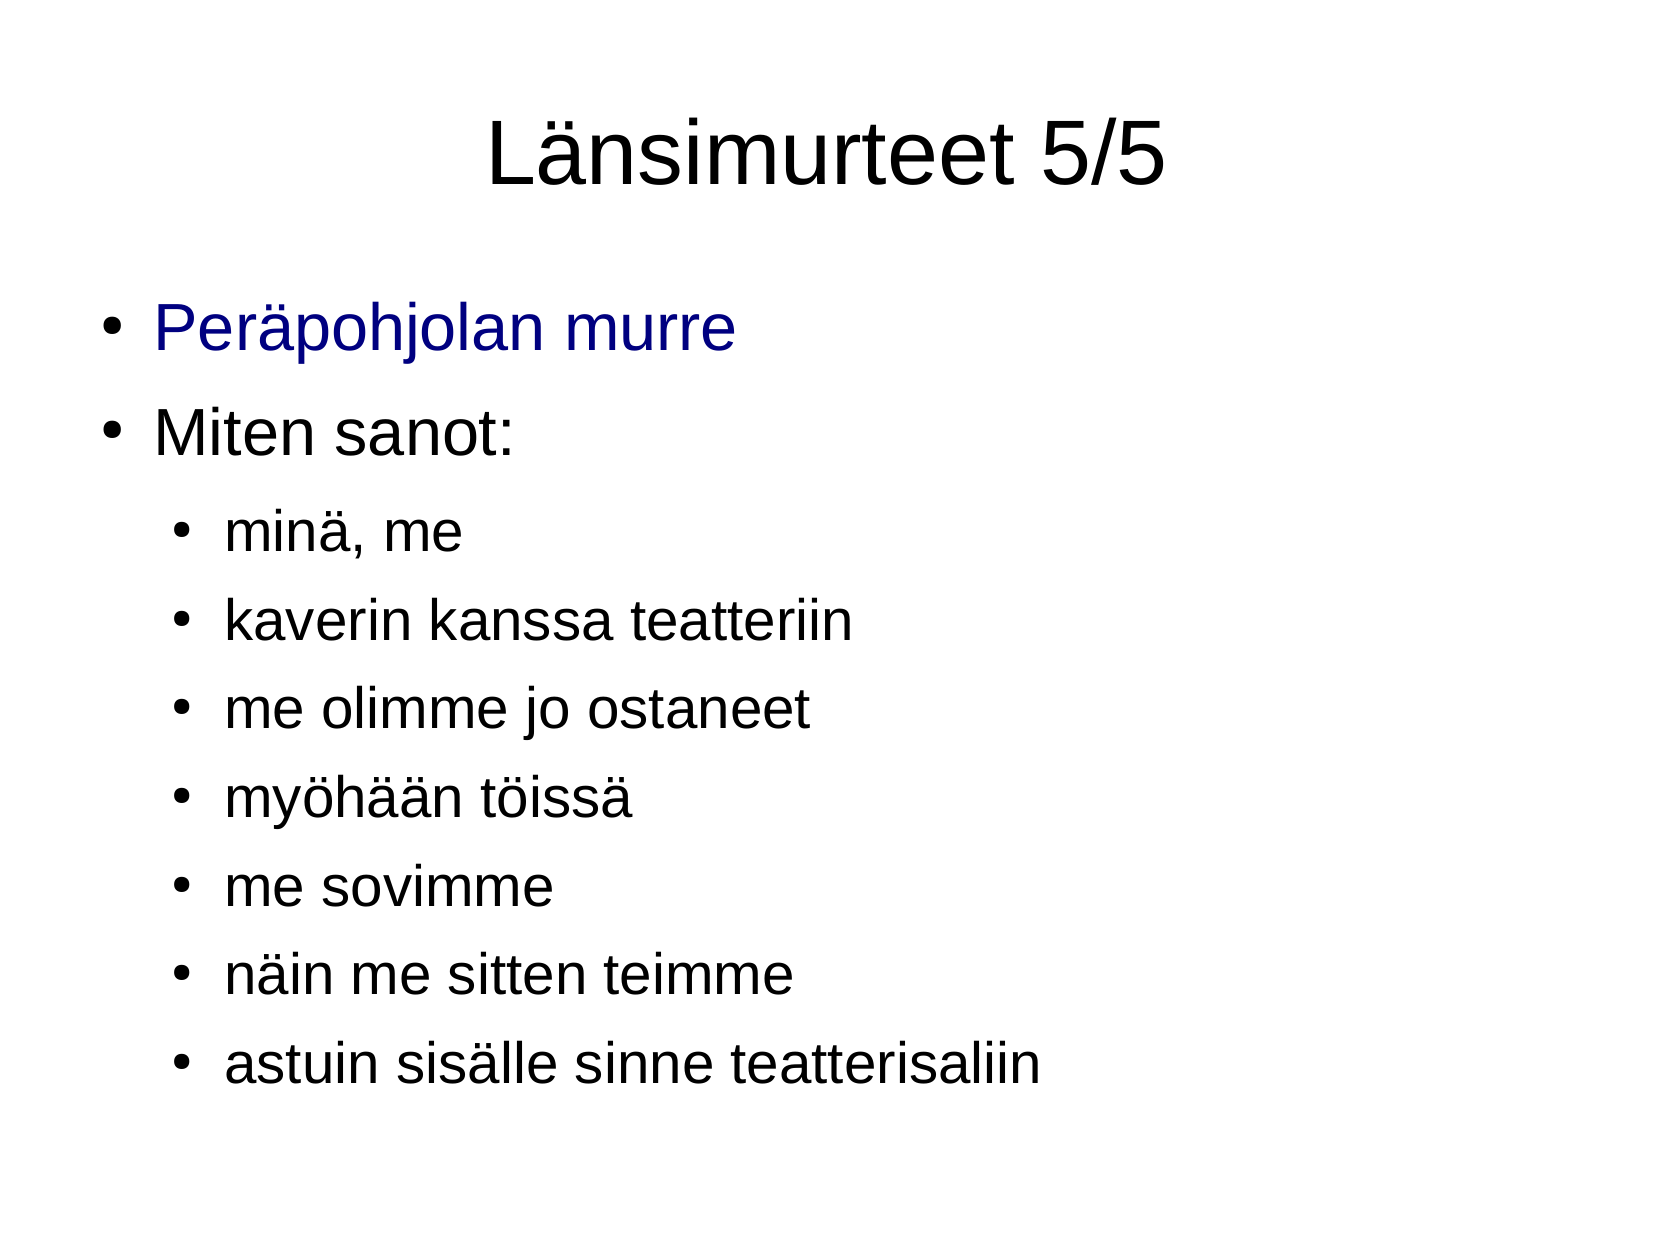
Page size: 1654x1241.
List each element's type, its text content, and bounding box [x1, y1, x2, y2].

title Länsimurteet 5/5 [82, 49, 1571, 257]
list Peräpohjolan murre Miten sanot: minä, me kaverin kanssa teatteriin me olimme jo ostaneet myöhään töissä me sovimme näin me sitten teimme astuin sisälle sinne teatterisaliin [82, 290, 1571, 1183]
